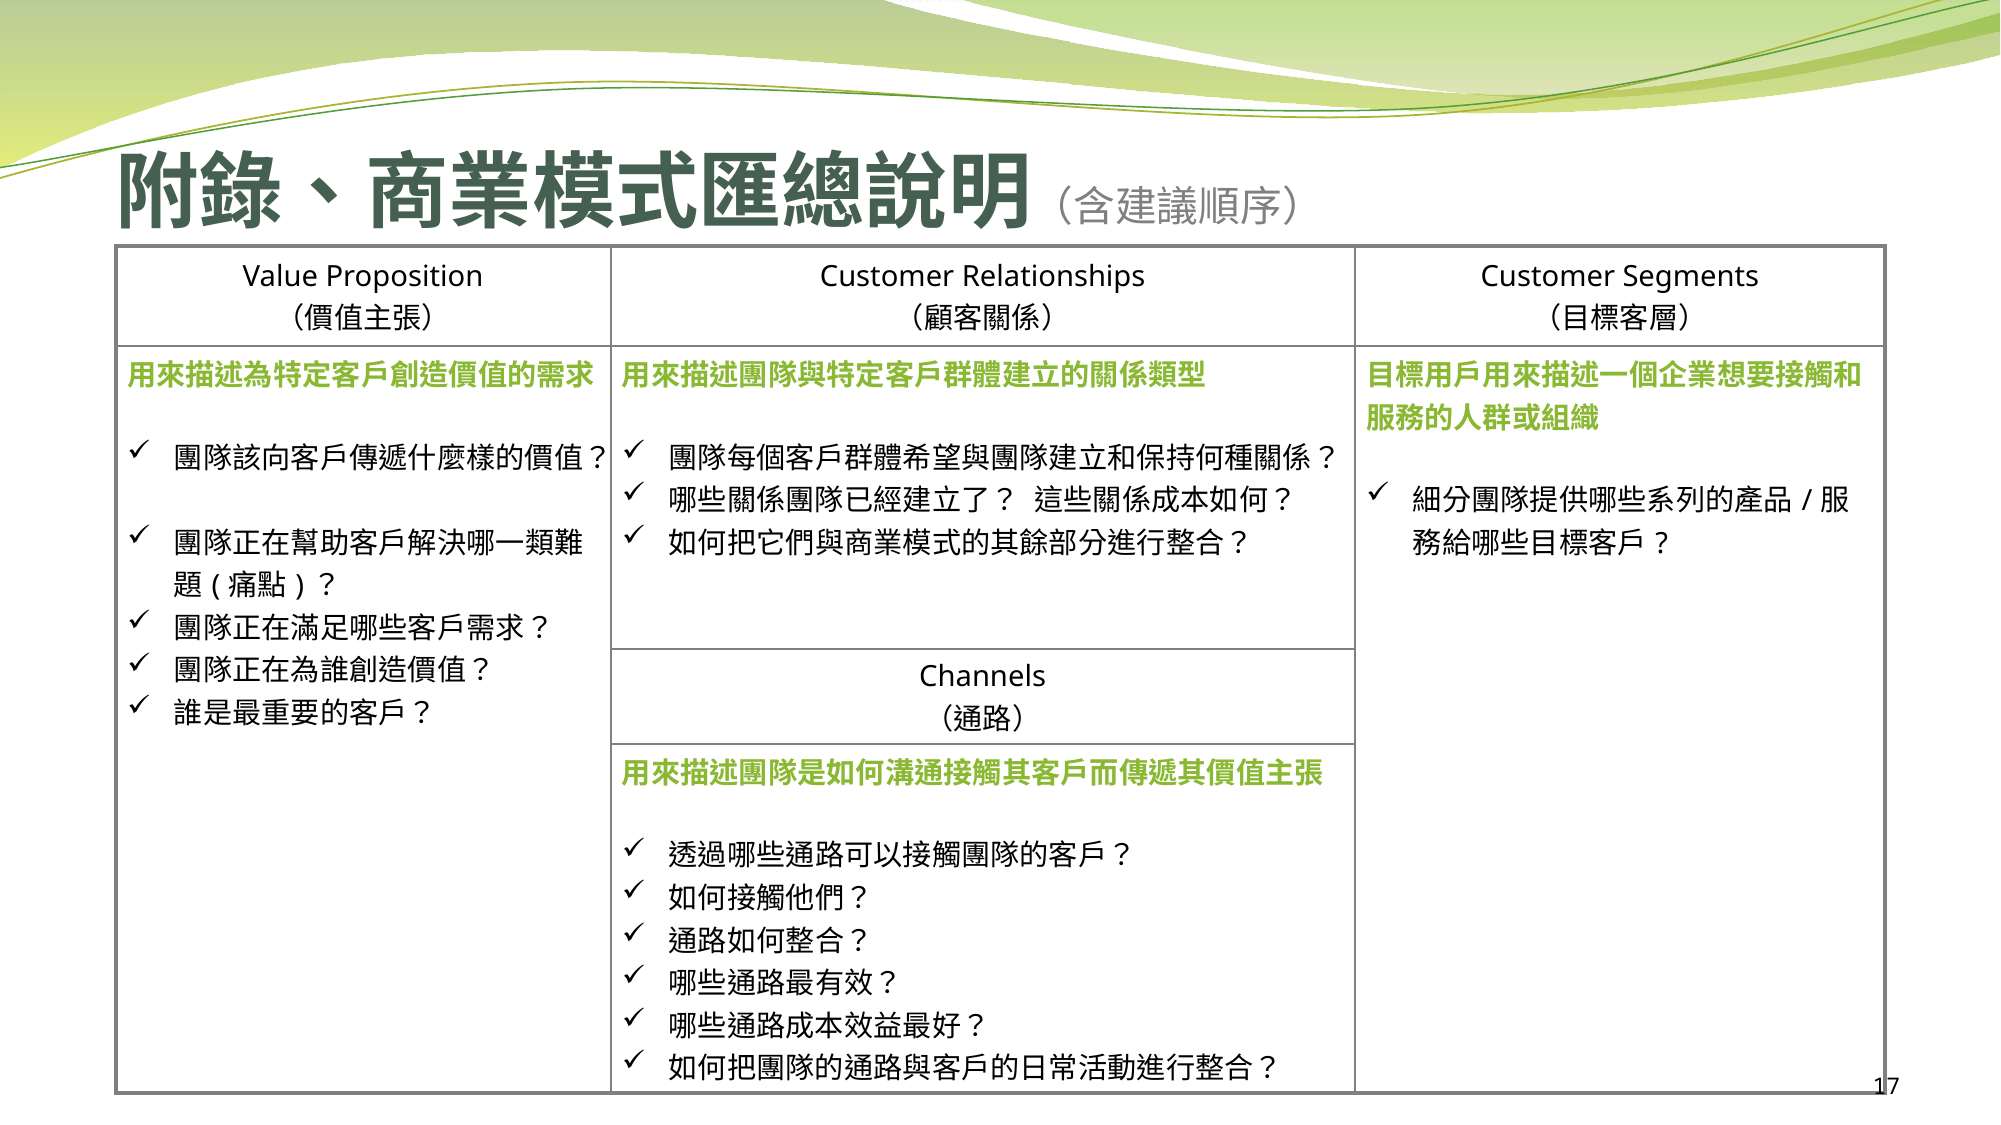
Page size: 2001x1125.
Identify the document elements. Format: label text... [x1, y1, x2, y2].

table_cell Channels （通路） [612, 650, 1354, 743]
title 附錄、商業模式匯總說明（含建議順序） [115, 109, 1916, 238]
table_cell 用來描述為特定客戶創造價值的需求 團隊該向客戶傳遞什麼樣的價值？ 團隊正在幫助客戶解決哪一類難題(痛點)？ 團隊正在滿足哪些客戶需求？ 團隊正在為誰創造價值？ 誰是最重要的客戶？ [118, 347, 610, 1091]
table_header Customer Segments （目標客層） [1356, 248, 1883, 345]
table_cell 用來描述團隊與特定客戶群體建立的關係類型 團隊每個客戶群體希望與團隊建立和保持何種關係？ 哪些關係團隊已經建立了？ 這些關係成本如何？ 如何把它們與商業模式的其餘部分進行整合？ [612, 347, 1354, 648]
table_cell 用來描述團隊是如何溝通接觸其客戶而傳遞其價值主張 透過哪些通路可以接觸團隊的客戶？ 如何接觸他們？ 通路如何整合？ 哪些通路最有效？ 哪些通路成本效益最好？ 如何把團隊的通路與客戶的日常活動進行整合？ [612, 745, 1354, 1091]
table_header Customer Relationships （顧客關係） [612, 248, 1354, 345]
table_cell 目標用戶用來描述一個企業想要接觸和服務的人群或組織 細分團隊提供哪些系列的產品/服務給哪些目標客戶? [1356, 347, 1883, 1091]
slide_number <編號> [1733, 1042, 1900, 1103]
table_header Value Proposition （價值主張） [118, 248, 610, 345]
